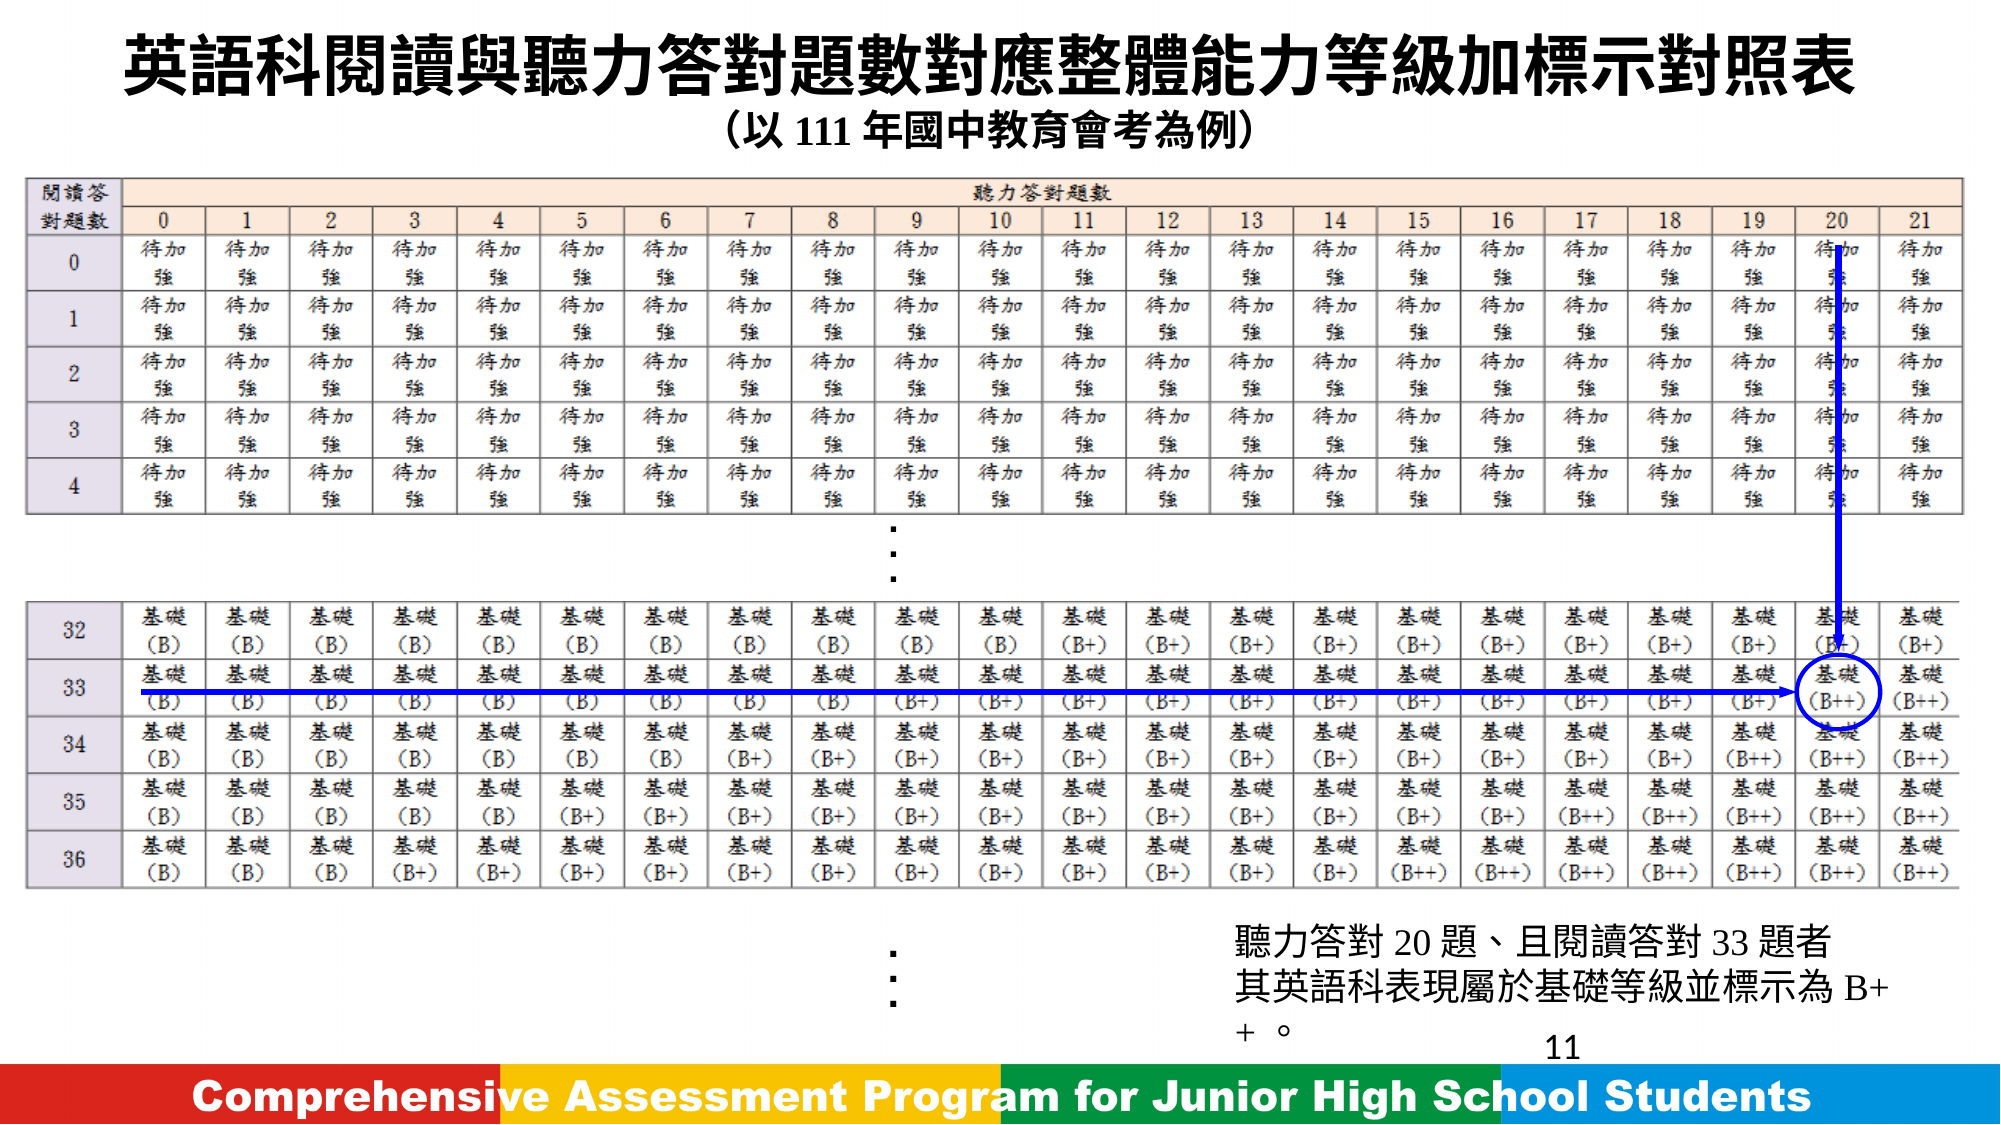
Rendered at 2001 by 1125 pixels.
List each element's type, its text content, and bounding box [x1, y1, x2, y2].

text_box . . . [873, 507, 943, 644]
picture [16, 601, 1960, 898]
text_box 聽力答對20題、且閱讀答對33題者 其英語科表現屬於基礎等級並標示為B++。 [1219, 910, 1960, 1017]
text_box . . . [872, 933, 942, 1028]
picture [22, 175, 1965, 515]
text_box 11 [1528, 1014, 1995, 1075]
picture [1800, 657, 1878, 727]
title 英語科閱讀與聽力答對題數對應整體能力等級加標示對照表 （以111年國中教育會考為例） [99, 0, 1881, 183]
